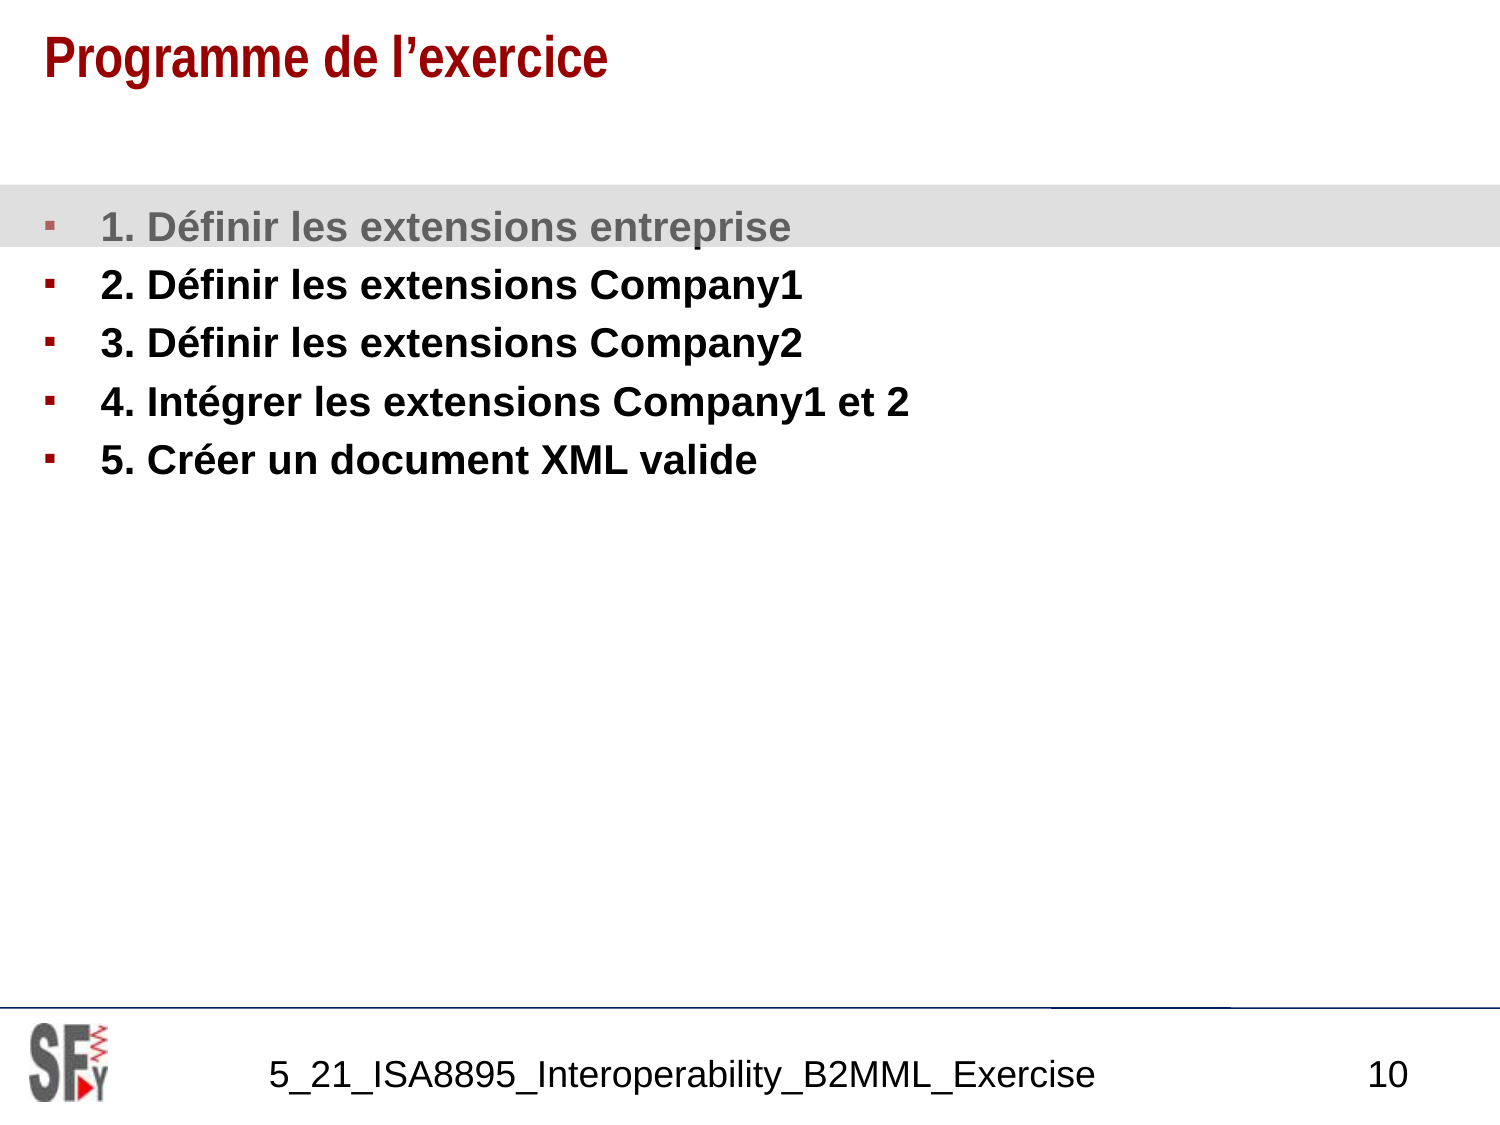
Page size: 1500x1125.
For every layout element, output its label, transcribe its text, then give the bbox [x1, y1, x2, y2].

slide_number <numéro> [1352, 1034, 1490, 1103]
footer 5_21_ISA8895_Interoperability_B2MML_Exercise [253, 1034, 1336, 1103]
title Programme de l’exercice [29, 12, 1471, 138]
picture [29, 1023, 108, 1102]
text_box [0, 184, 1500, 247]
list 1. Définir les extensions entreprise 2. Définir les extensions Company1 3. Définir les extensions Company2 4. Intégrer les extensions Company1 et 2 5. Créer un document XML valide [29, 247, 1471, 988]
